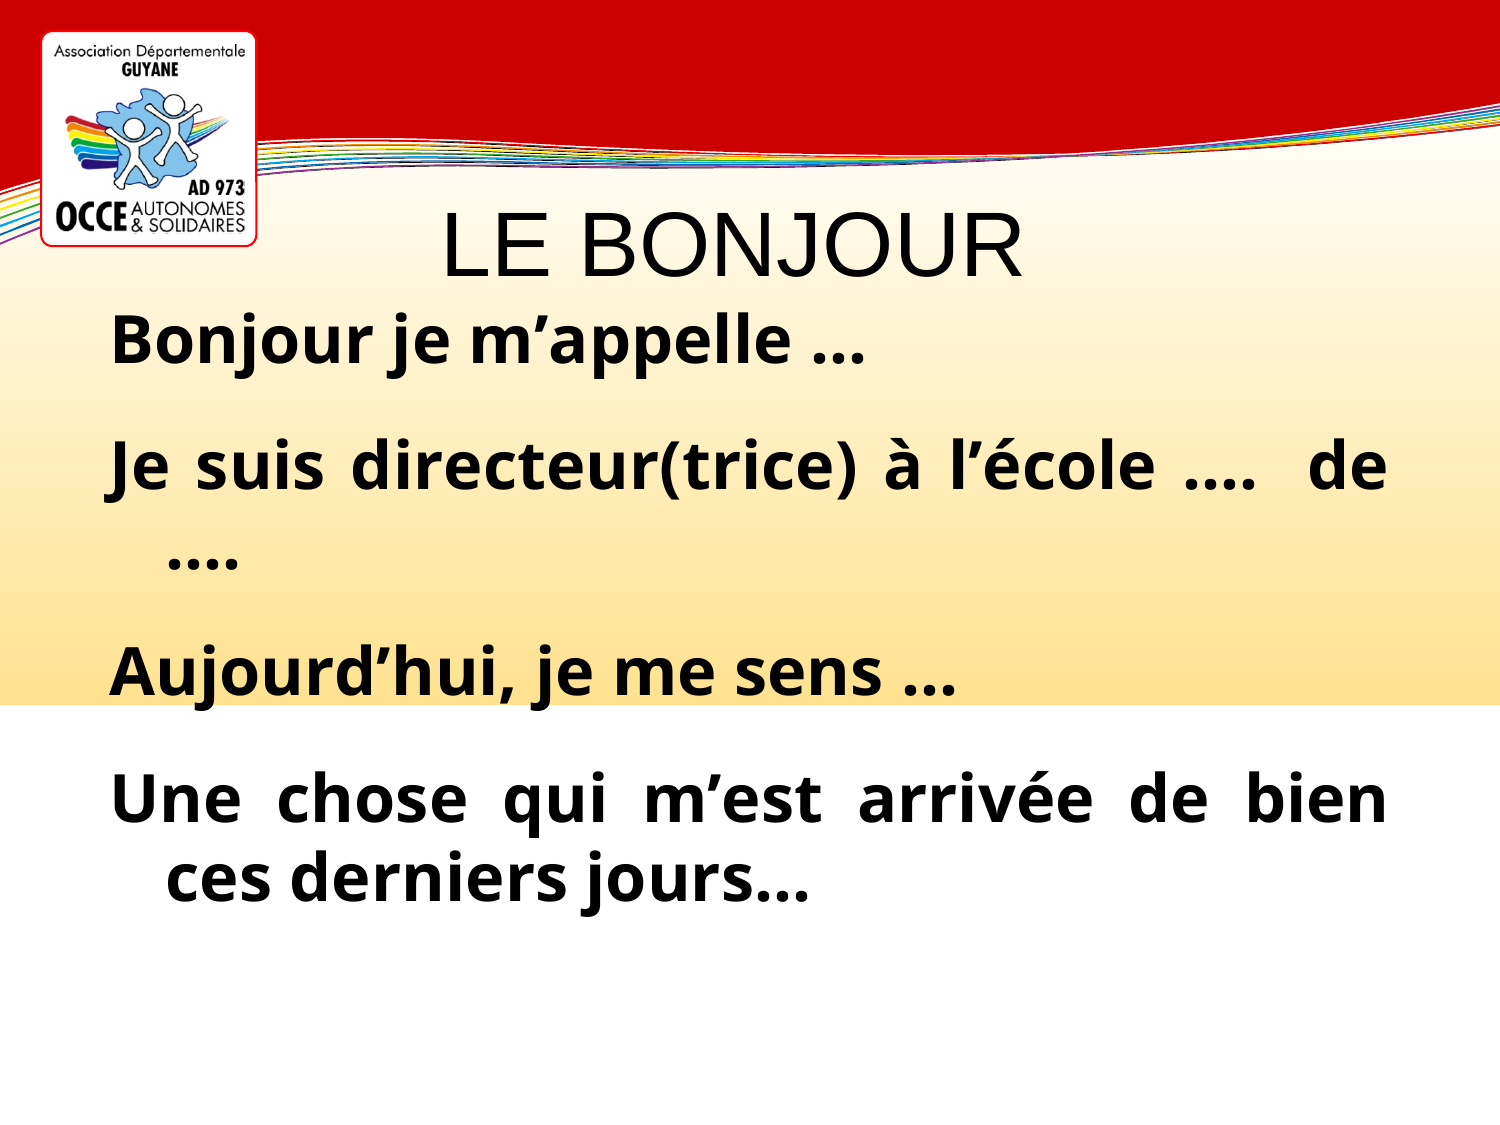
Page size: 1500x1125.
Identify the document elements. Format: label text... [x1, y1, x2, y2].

title LE BONJOUR [59, 153, 1409, 342]
text_box Bonjour je m’appelle … Je suis directeur(trice) à l’école …. de …. Aujourd’hui, je me sens … Une chose qui m’est arrivée de bien ces derniers jours… [94, 289, 1406, 843]
picture [54, 44, 245, 234]
